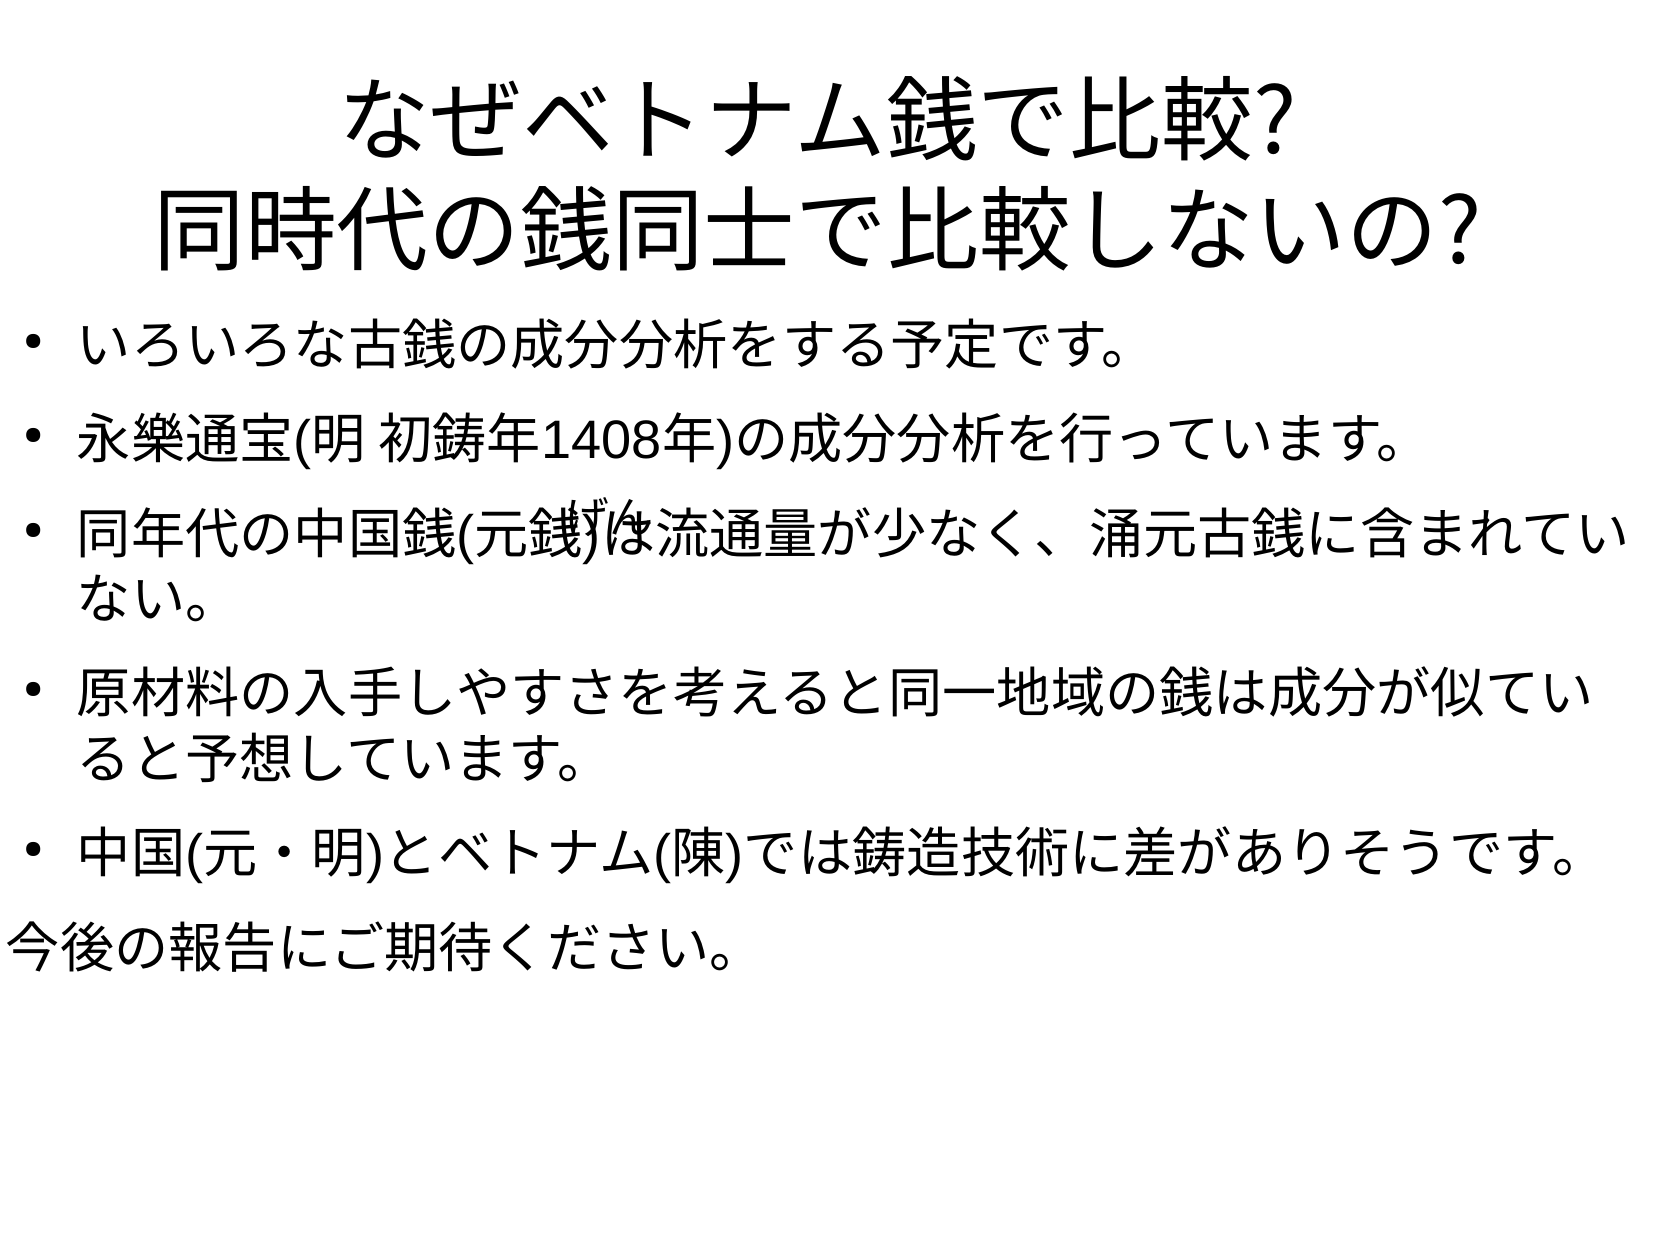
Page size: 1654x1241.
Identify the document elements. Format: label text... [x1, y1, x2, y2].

title なぜベトナム銭で比較? 同時代の銭同士で比較しないの? [73, 56, 1562, 288]
list いろいろな古銭の成分分析をする予定です。 永樂通宝(明 初鋳年1408年)の成分分析を行っています。 同年代の中国銭(元銭)は流通量が少なく、涌元古銭に含まれていない。 原材料の入手しやすさを考えると同一地域の銭は成分が似ていると予想しています。 中国(元・明)とベトナム(陳)では鋳造技術に差がありそうです。 今後の報告にご期待ください。 [5, 309, 1641, 1227]
text_box げん [551, 482, 674, 550]
